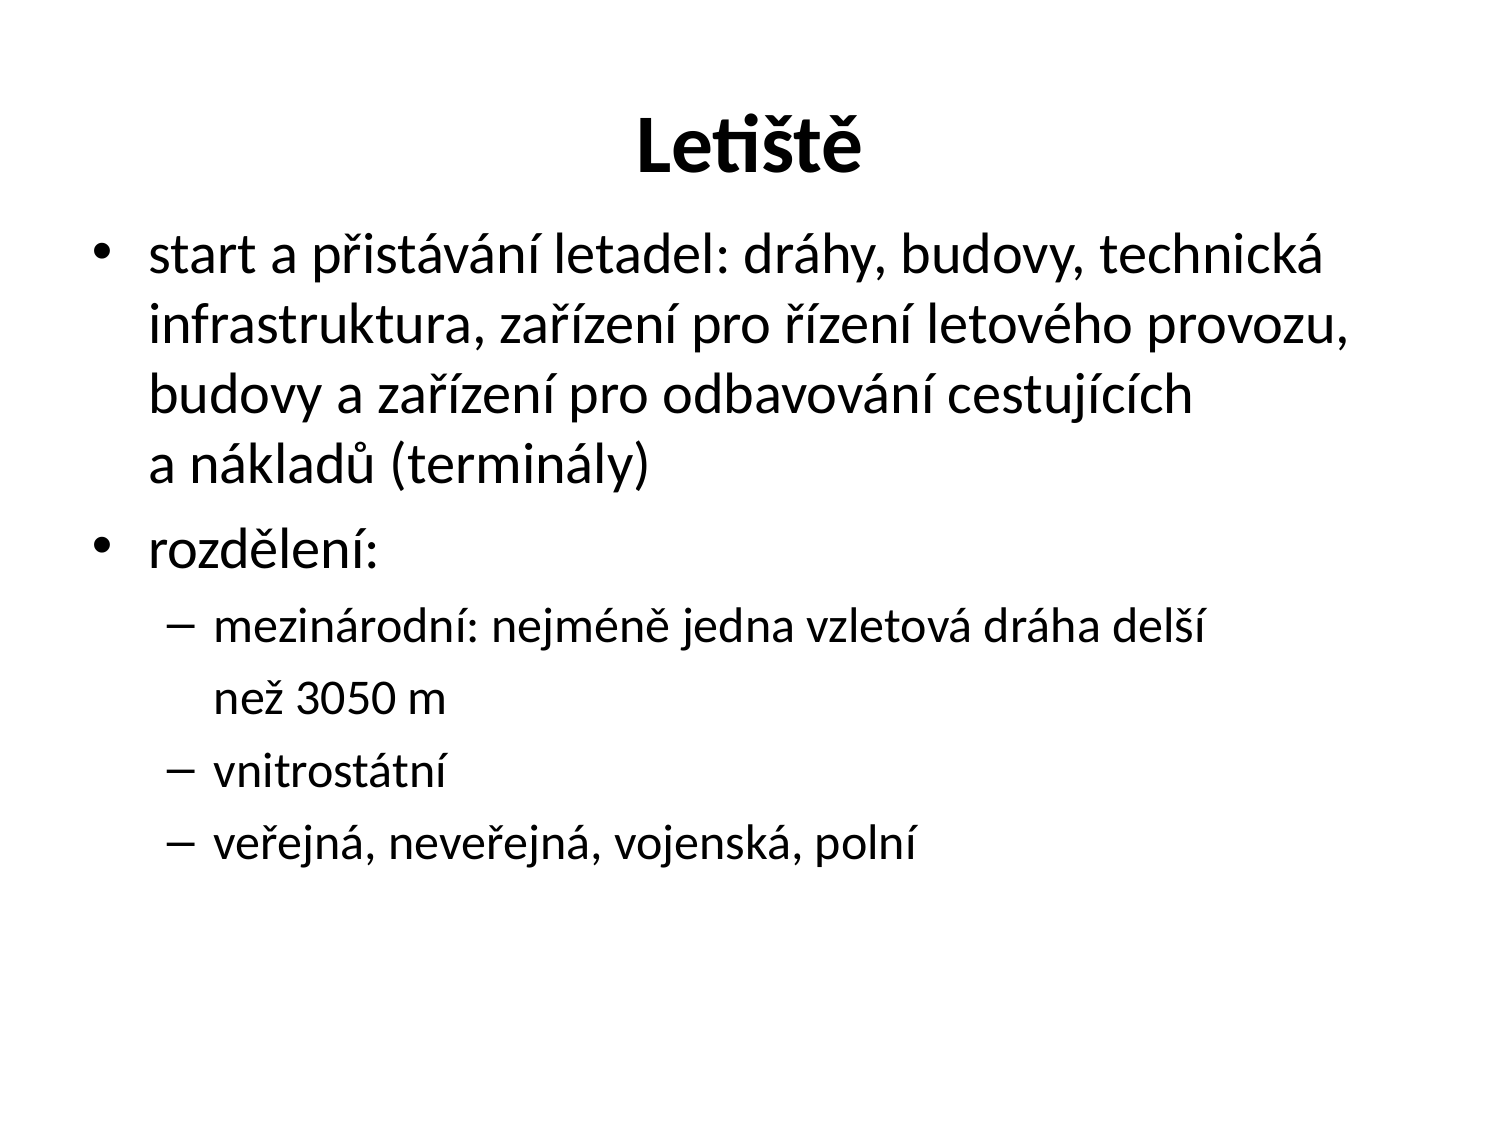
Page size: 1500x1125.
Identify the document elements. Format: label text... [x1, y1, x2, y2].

list start a přistávání letadel: dráhy, budovy, technická infrastruktura, zařízení pro řízení letového provozu, budovy a zařízení pro odbavování cestujících a nákladů (terminály) rozdělení: mezinárodní: nejméně jedna vzletová dráha delší než 3050 m vnitrostátní veřejná, neveřejná, vojenská, polní [76, 207, 1427, 1010]
title Letiště [75, 45, 1426, 233]
